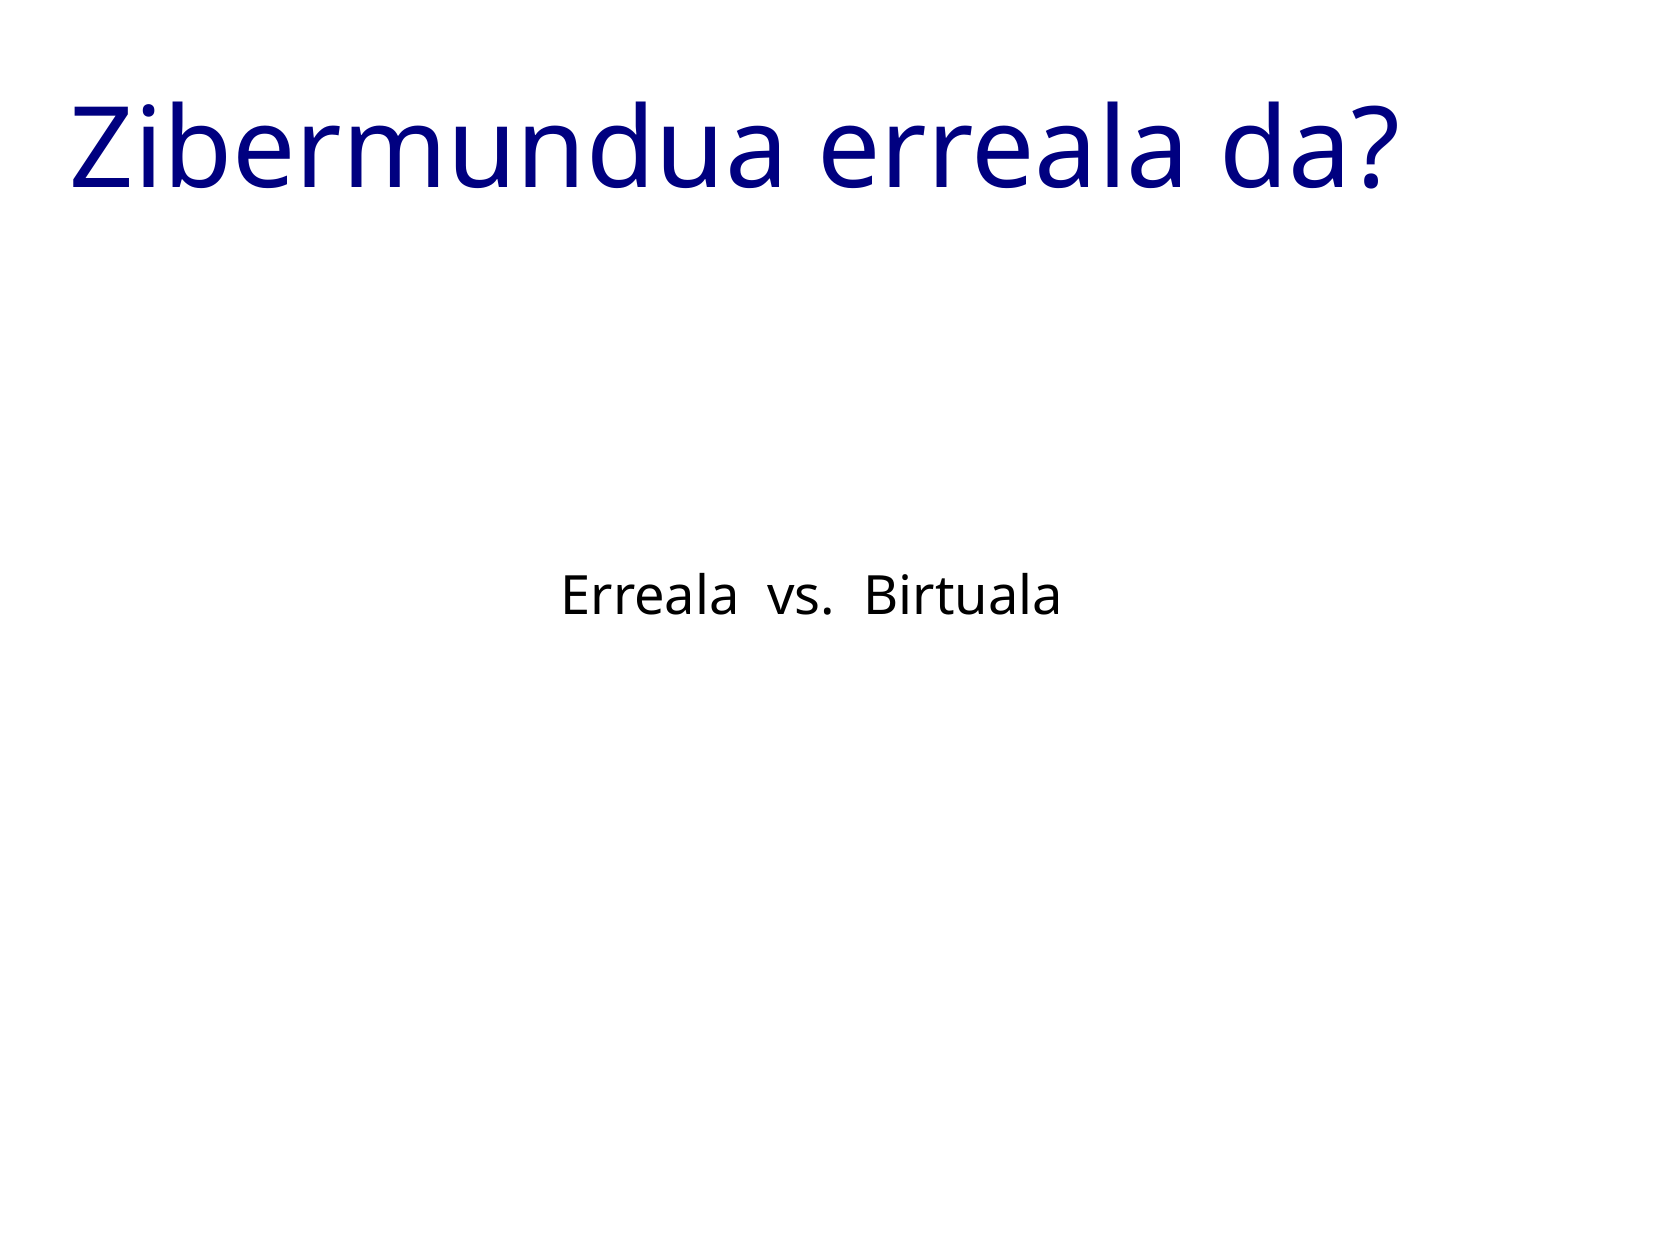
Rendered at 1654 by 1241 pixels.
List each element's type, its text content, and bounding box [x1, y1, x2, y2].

text_box Erreala vs. Birtuala [0, 549, 1625, 635]
text_box Zibermundua erreala da? [55, 59, 1610, 207]
